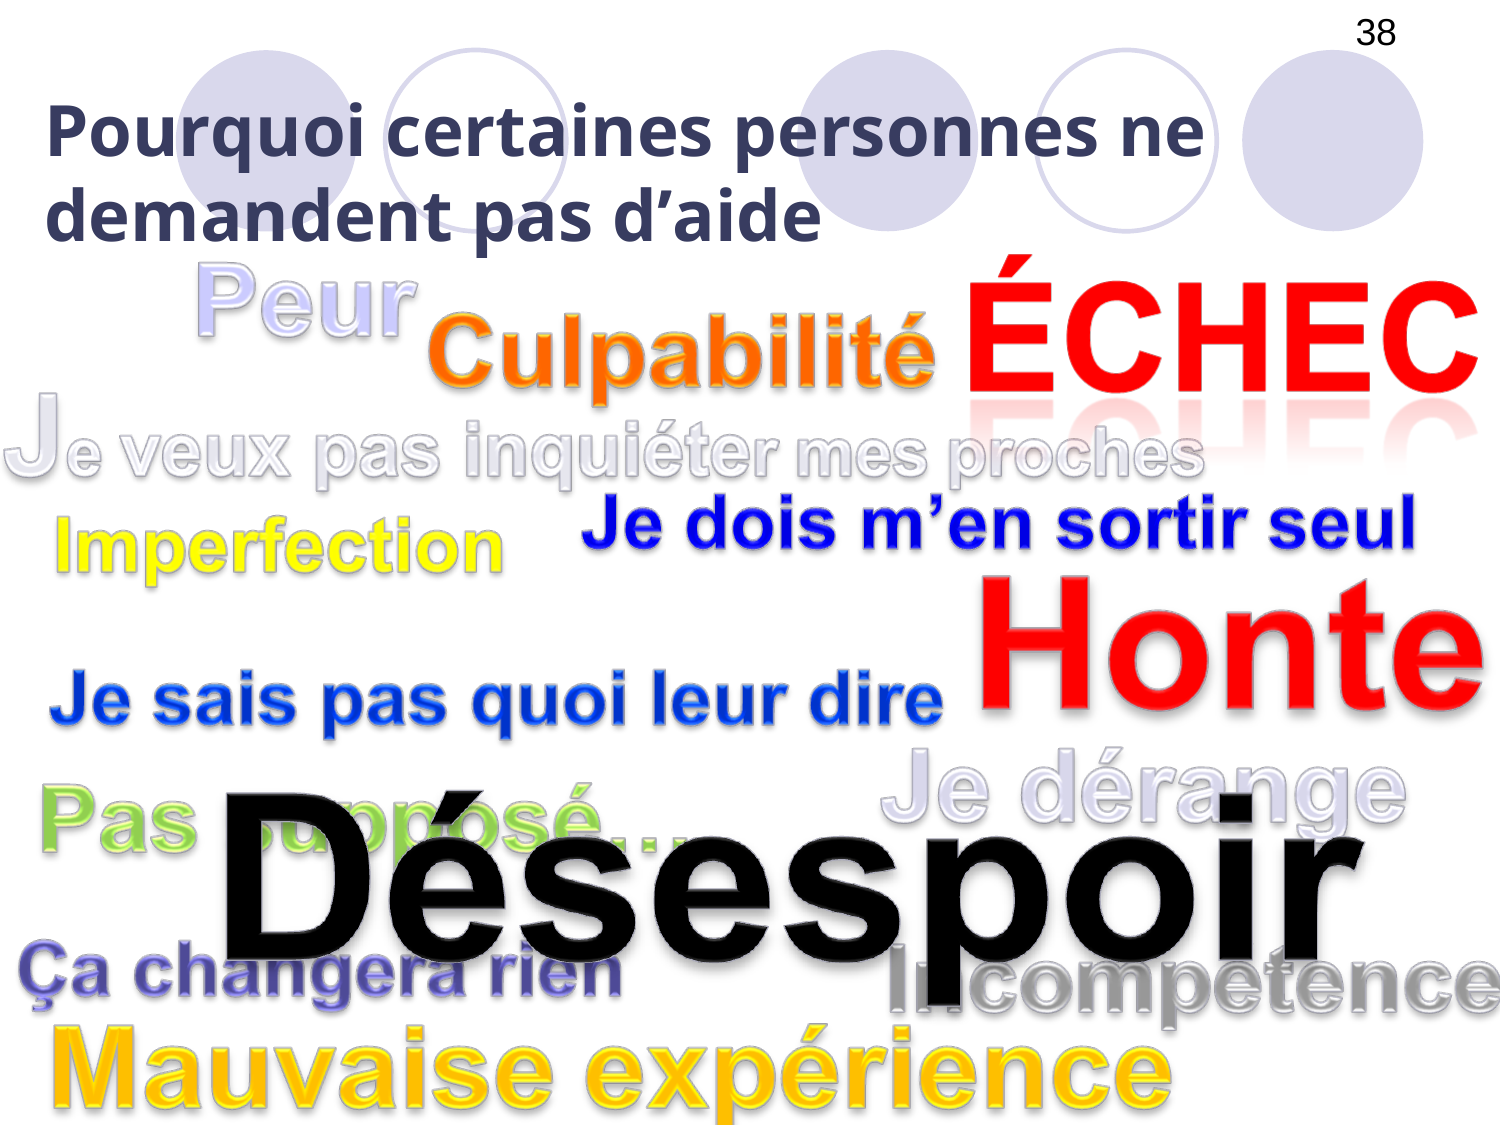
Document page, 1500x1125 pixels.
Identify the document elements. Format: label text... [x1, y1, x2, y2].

title Pourquoi certaines personnes ne demandent pas d’aide [29, 78, 1459, 229]
picture [0, 198, 1500, 1125]
